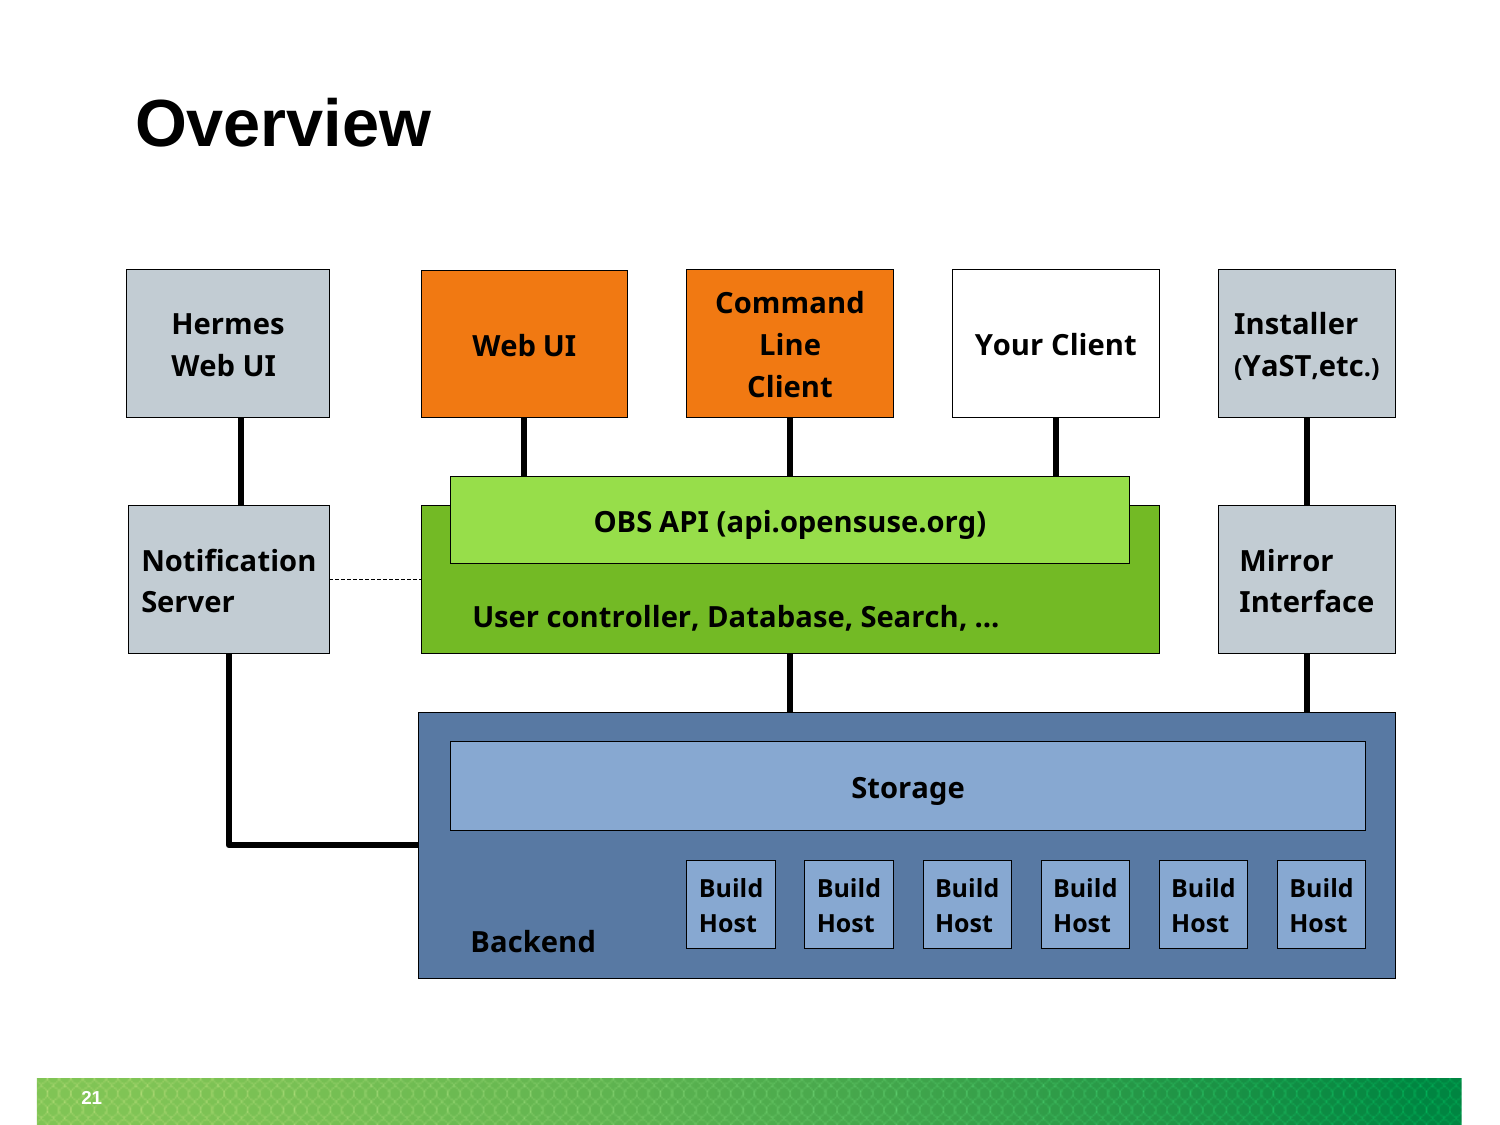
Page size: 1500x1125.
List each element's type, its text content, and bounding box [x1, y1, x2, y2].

text_box Your Client [952, 269, 1160, 418]
text_box Build Host [923, 860, 1012, 949]
text_box Web UI [421, 270, 628, 418]
text_box Build Host [804, 860, 894, 949]
text_box User controller, Database, Search, ... [472, 594, 1085, 629]
text_box Storage [450, 741, 1366, 831]
text_box Mirror Interface [1218, 505, 1396, 654]
text_box Build Host [1277, 860, 1366, 949]
picture [36, 1078, 1462, 1125]
text_box [421, 505, 1160, 654]
text_box Build Host [1159, 860, 1248, 949]
text_box Backend [470, 919, 611, 955]
text_box OBS API (api.opensuse.org) [450, 476, 1130, 564]
text_box [418, 712, 1396, 979]
text_box Installer (YaST,etc.) [1218, 269, 1396, 418]
text_box Build Host [1041, 860, 1130, 949]
text_box Command Line Client [686, 269, 894, 418]
title Overview [135, 41, 1372, 204]
text_box Build Host [686, 860, 776, 949]
text_box Hermes Web UI [126, 269, 330, 418]
text_box Notification Server [128, 505, 330, 654]
